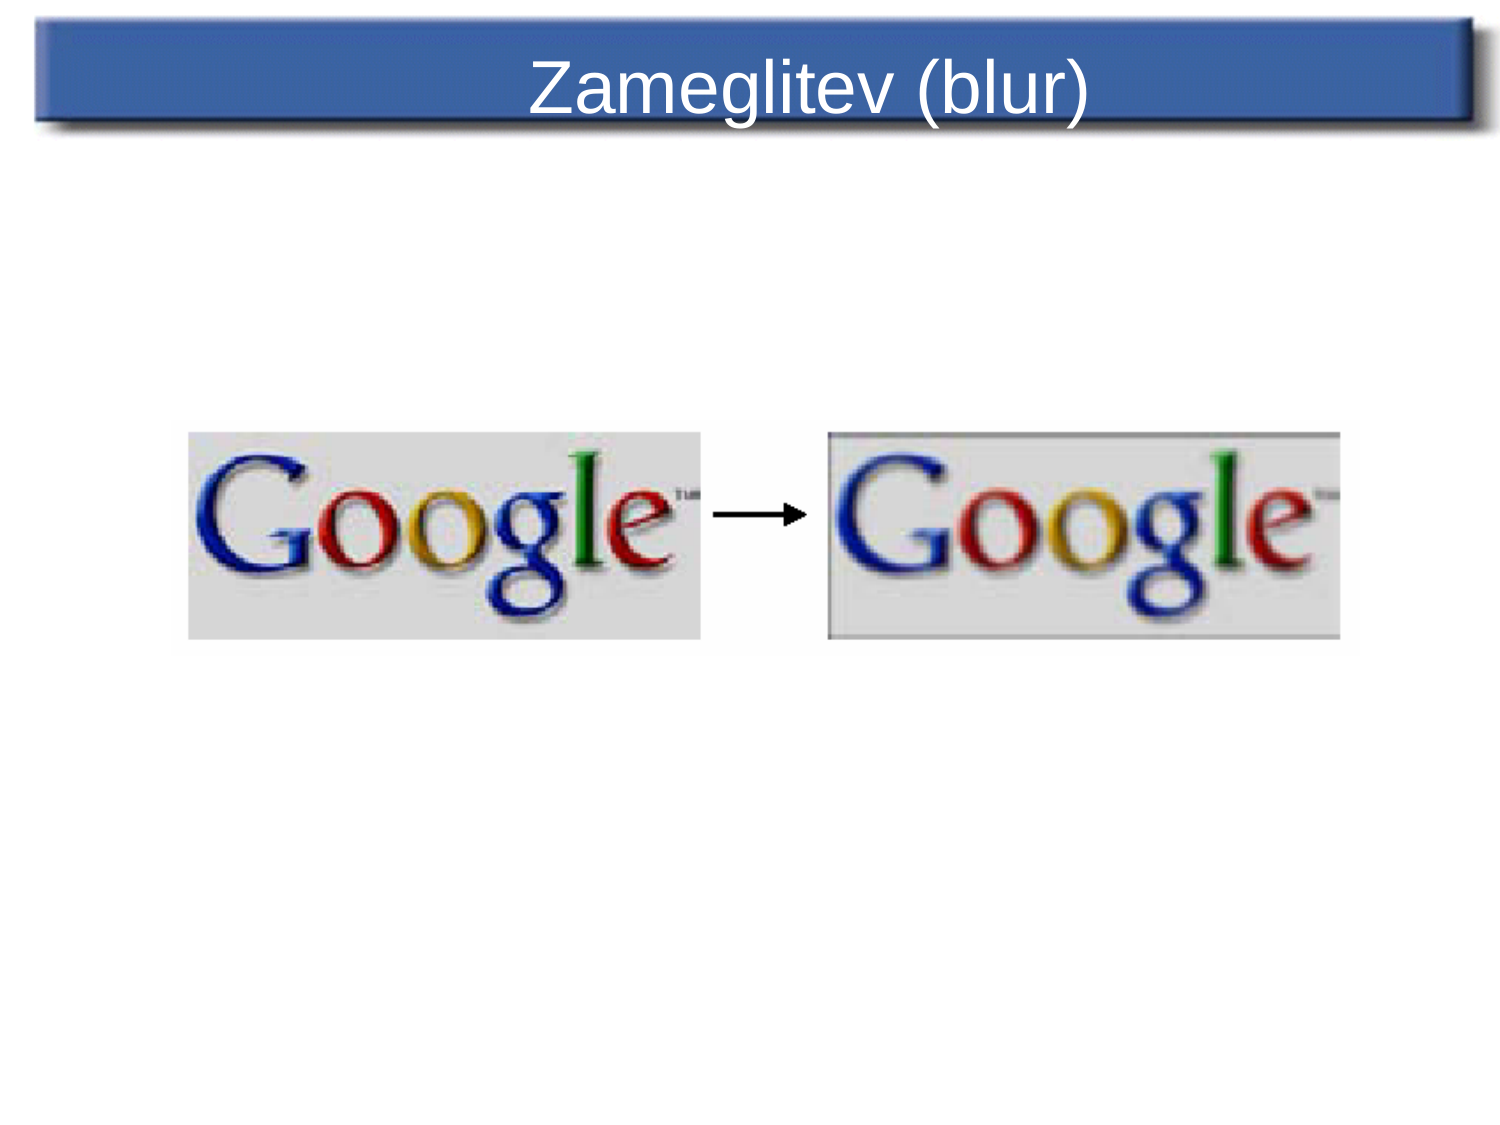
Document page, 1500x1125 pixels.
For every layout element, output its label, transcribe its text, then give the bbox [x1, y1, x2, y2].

picture [33, 14, 1500, 141]
picture [171, 420, 1360, 656]
text_box Zameglitev (blur) [513, 30, 1107, 137]
